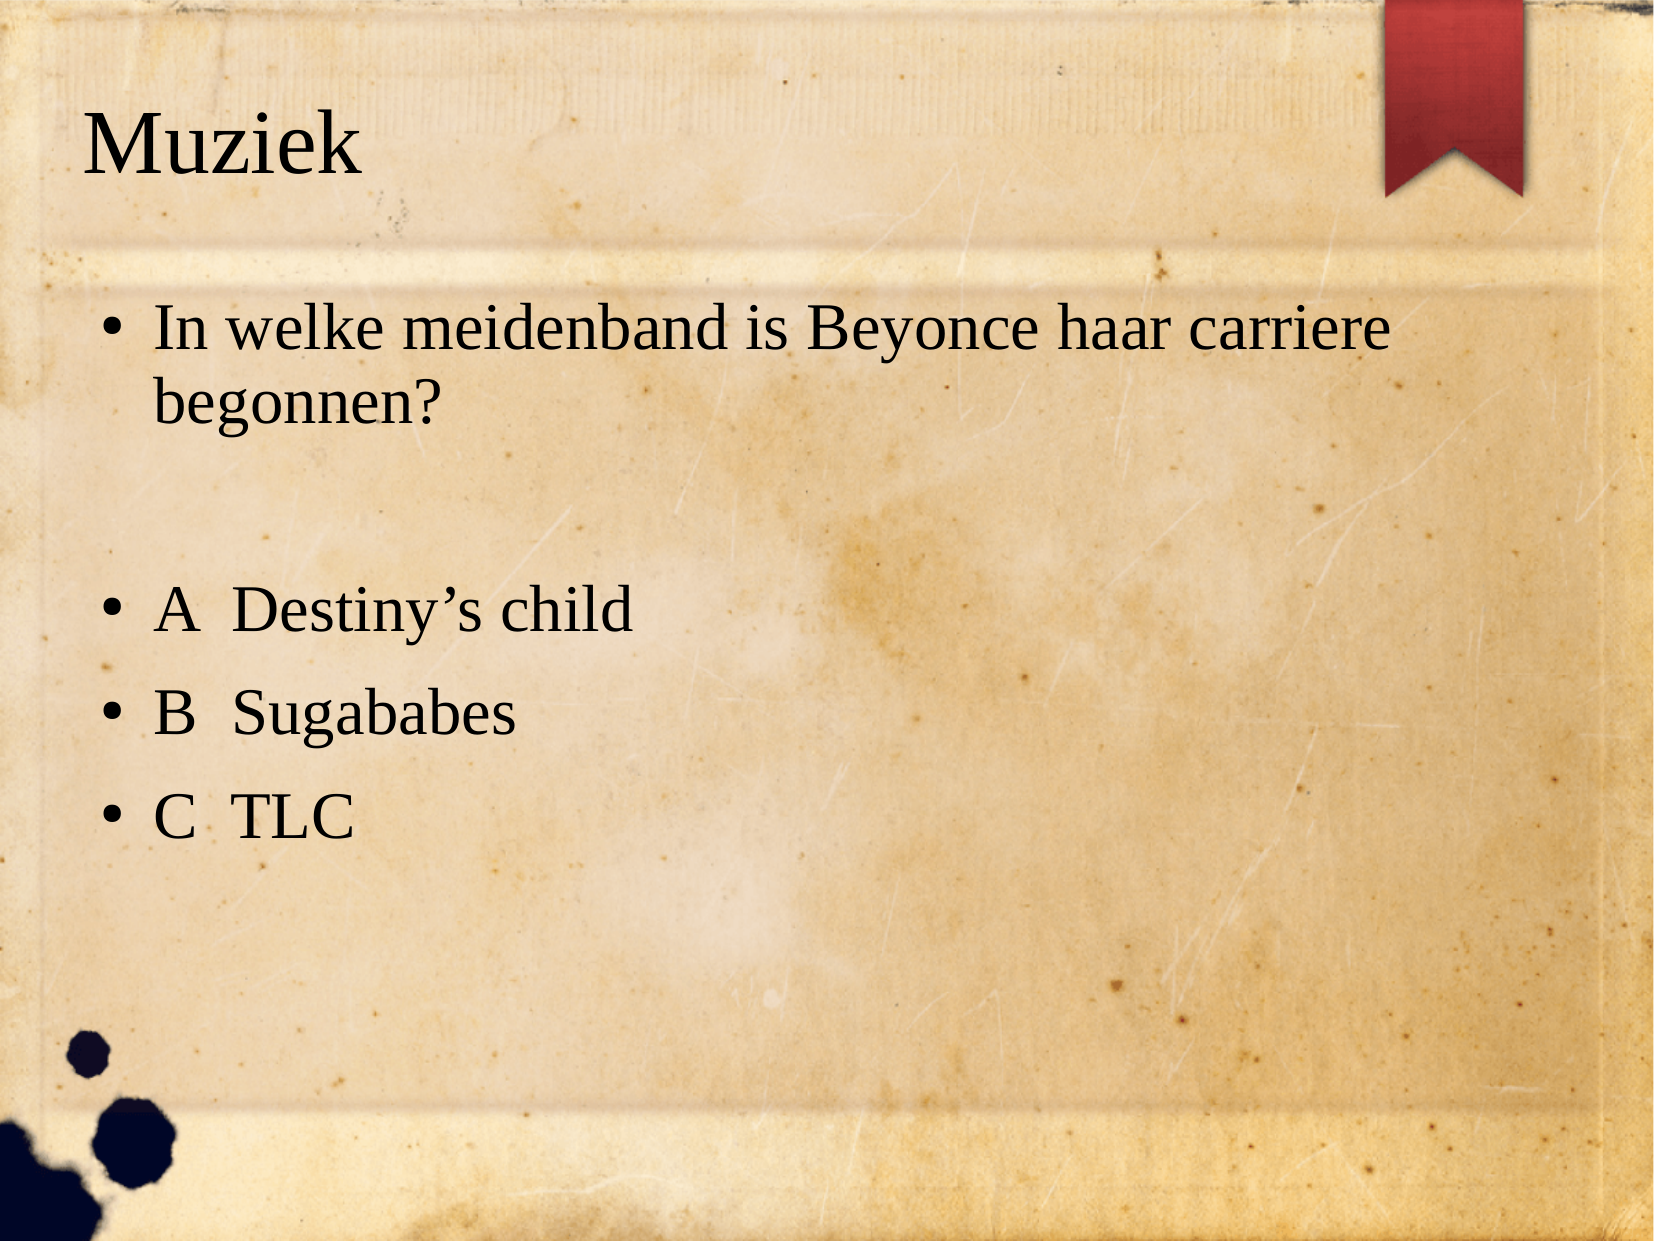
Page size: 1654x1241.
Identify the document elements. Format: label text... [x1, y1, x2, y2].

title Muziek [82, 49, 1347, 237]
list In welke meidenband is Beyonce haar carriere begonnen? A Destiny’s child B Sugababes C TLC [82, 290, 1538, 1010]
picture [0, 0, 1654, 1241]
